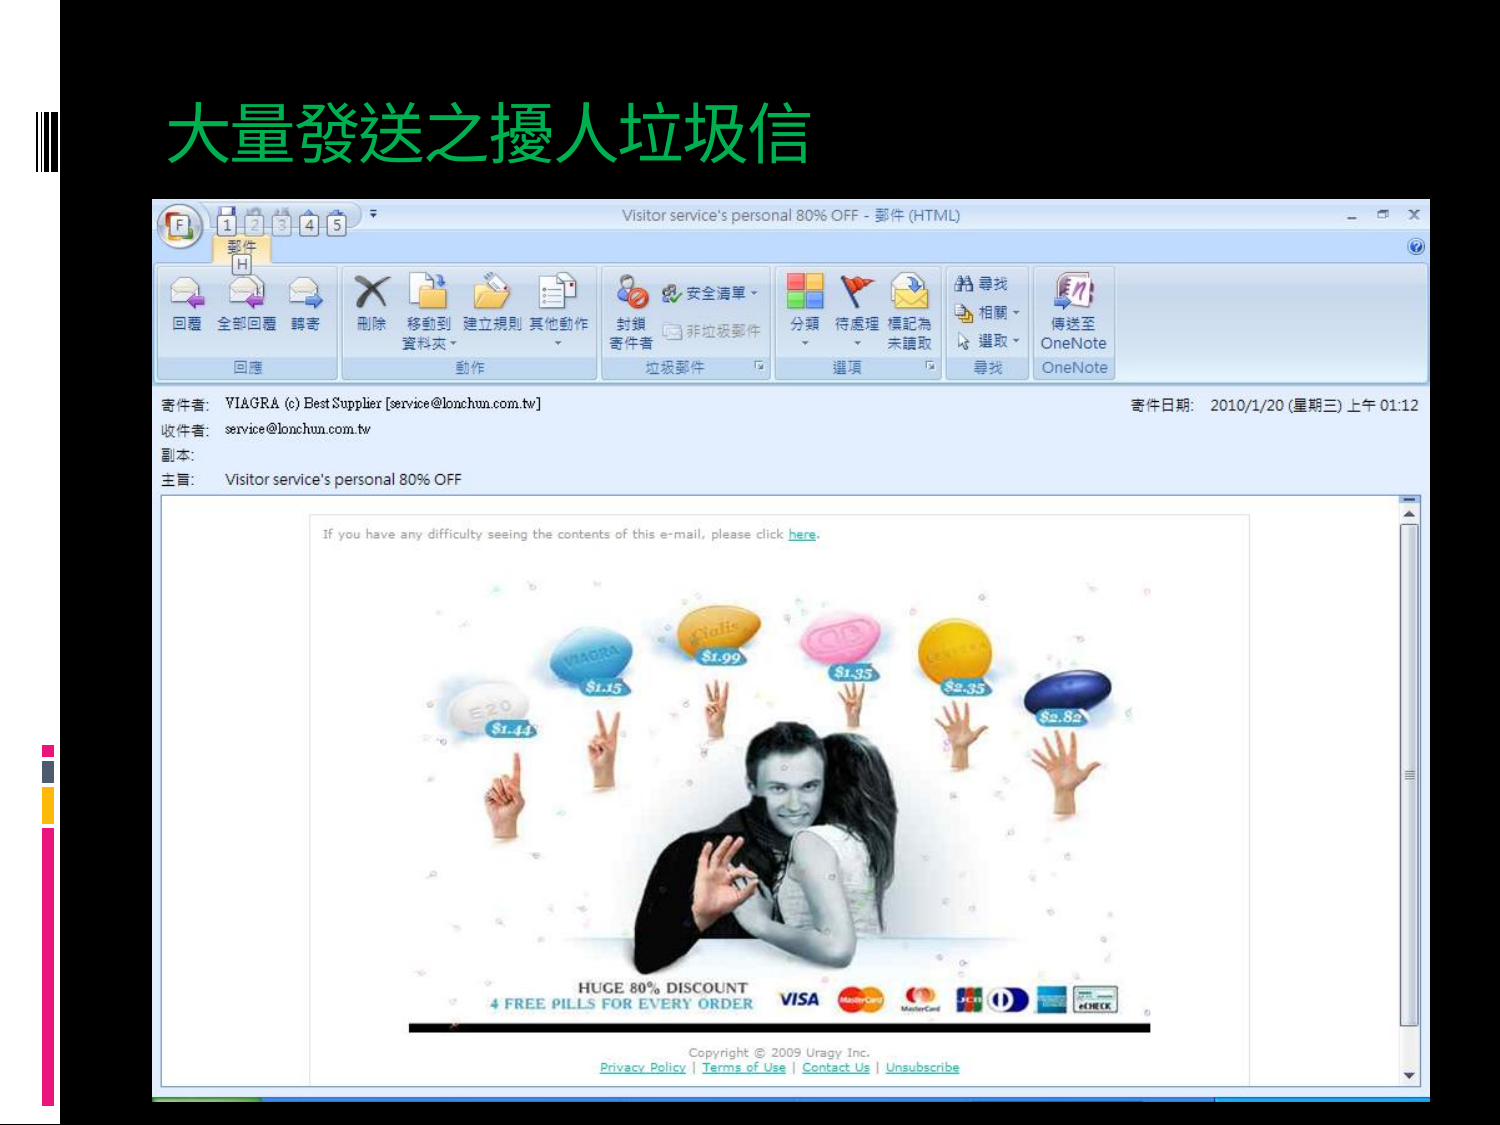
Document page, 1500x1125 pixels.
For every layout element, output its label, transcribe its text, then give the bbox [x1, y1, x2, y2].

picture [152, 199, 1430, 1102]
title 大量發送之擾人垃圾信 [150, 84, 1426, 235]
